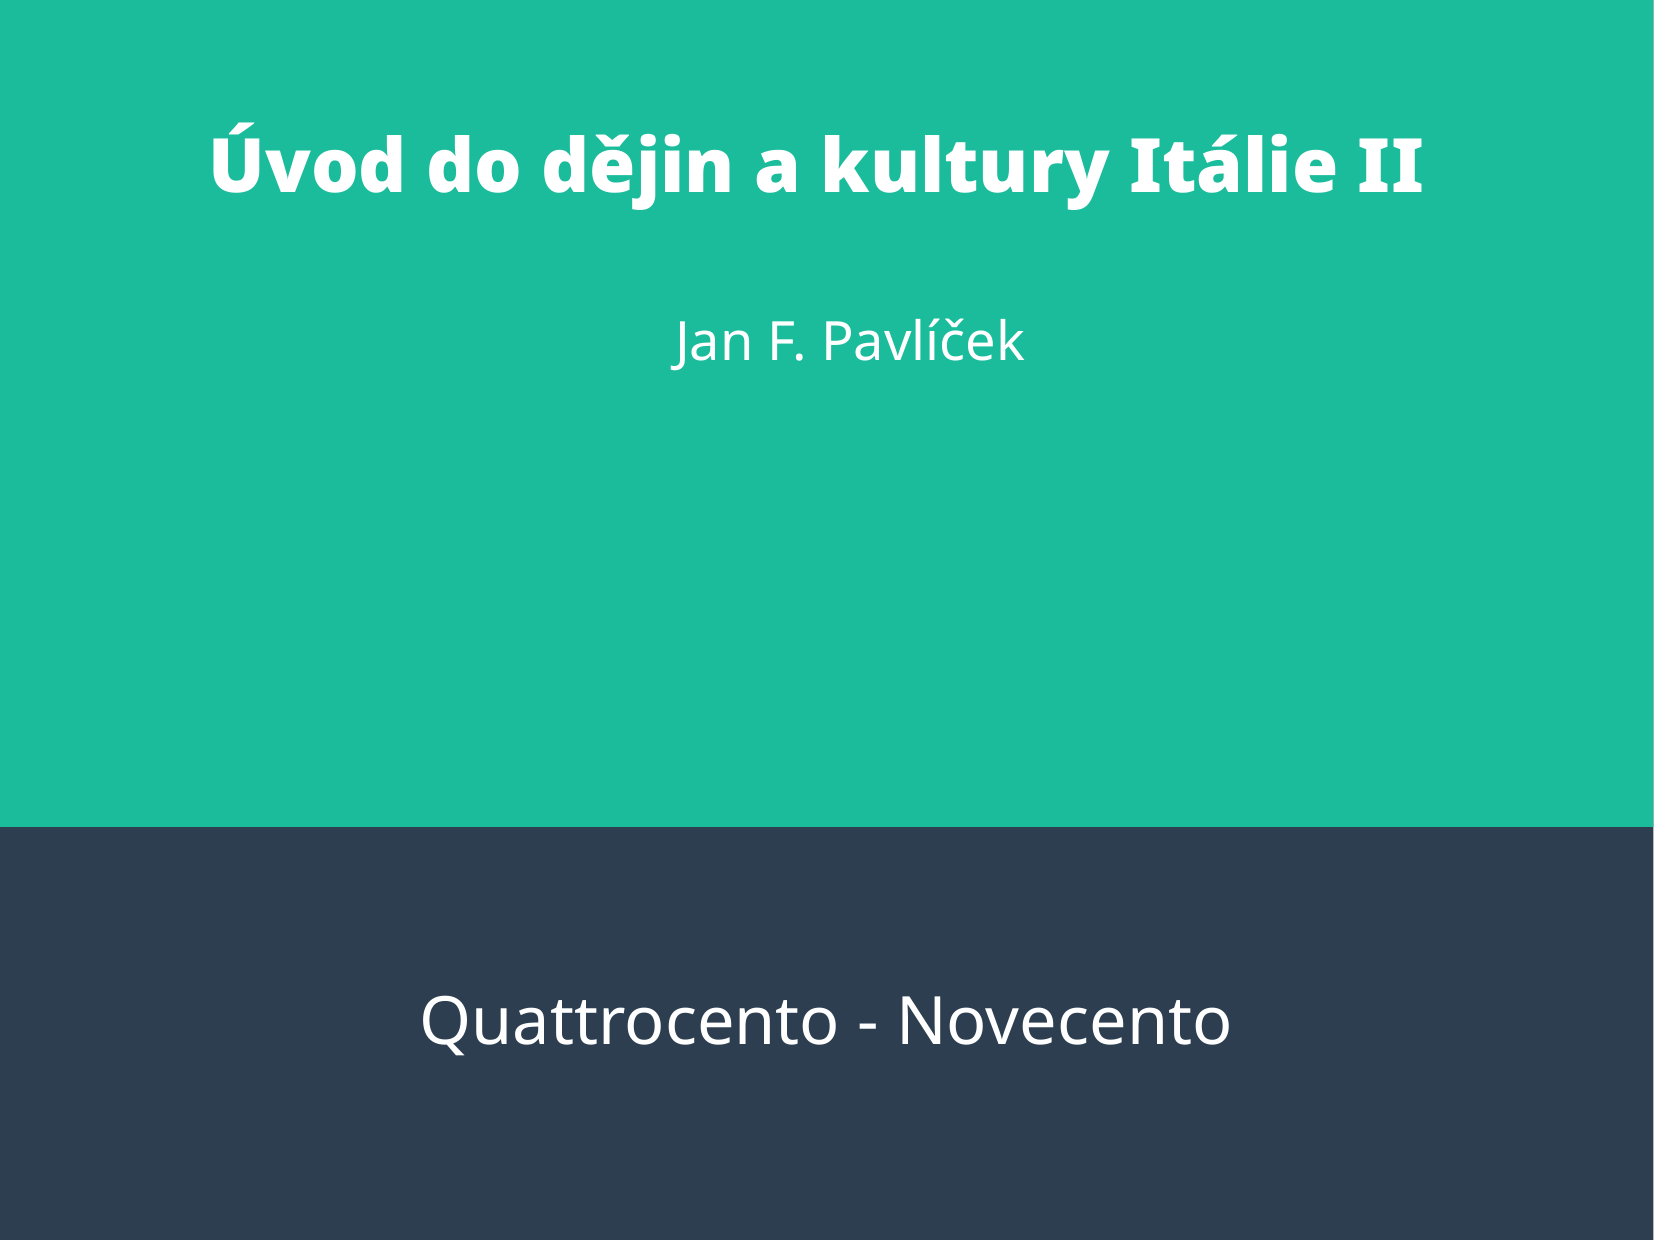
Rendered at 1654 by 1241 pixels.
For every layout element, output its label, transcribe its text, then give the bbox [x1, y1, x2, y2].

text_box Jan F. Pavlíček [531, 295, 1170, 508]
subtitle Quattrocento - Novecento [59, 856, 1595, 1182]
title Úvod do dějin a kultury Itálie II [59, 59, 1595, 217]
